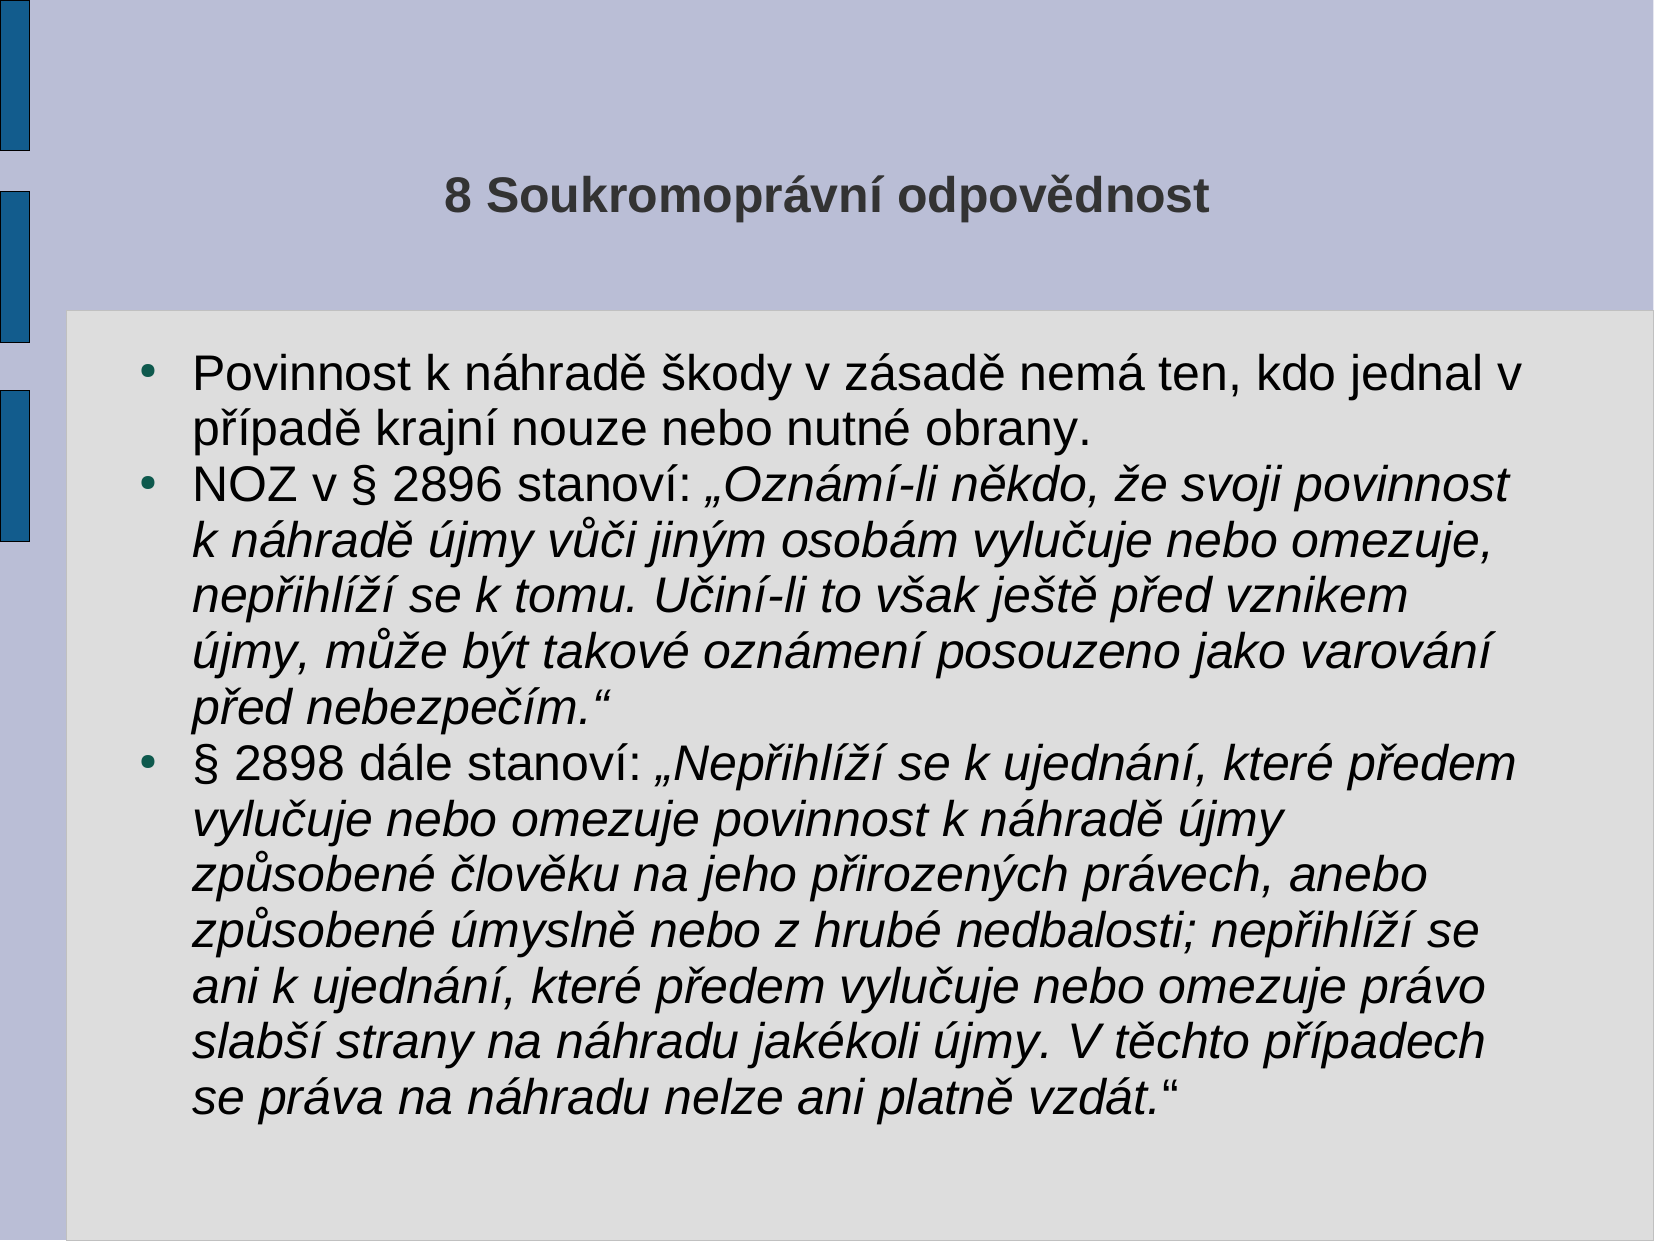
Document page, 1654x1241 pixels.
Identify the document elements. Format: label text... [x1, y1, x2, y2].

title 8 Soukromoprávní odpovědnost [121, 91, 1534, 299]
list Povinnost k náhradě škody v zásadě nemá ten, kdo jednal v případě krajní nouze nebo nutné obrany. NOZ v § 2896 stanoví: „Oznámí-li někdo, že svoji povinnost k náhradě újmy vůči jiným osobám vylučuje nebo omezuje, nepřihlíží se k tomu. Učiní-li to však ještě před vznikem újmy, může být takové oznámení posouzeno jako varování před nebezpečím.“ § 2898 dále stanoví: „Nepřihlíží se k ujednání, které předem vylučuje nebo omezuje povinnost k náhradě újmy způsobené člověku na jeho přirozených právech, anebo způsobené úmyslně nebo z hrubé nedbalosti; nepřihlíží se ani k ujednání, které předem vylučuje nebo omezuje právo slabší strany na náhradu jakékoli újmy. V těchto případech se práva na náhradu nelze ani platně vzdát.“ [121, 344, 1534, 1127]
